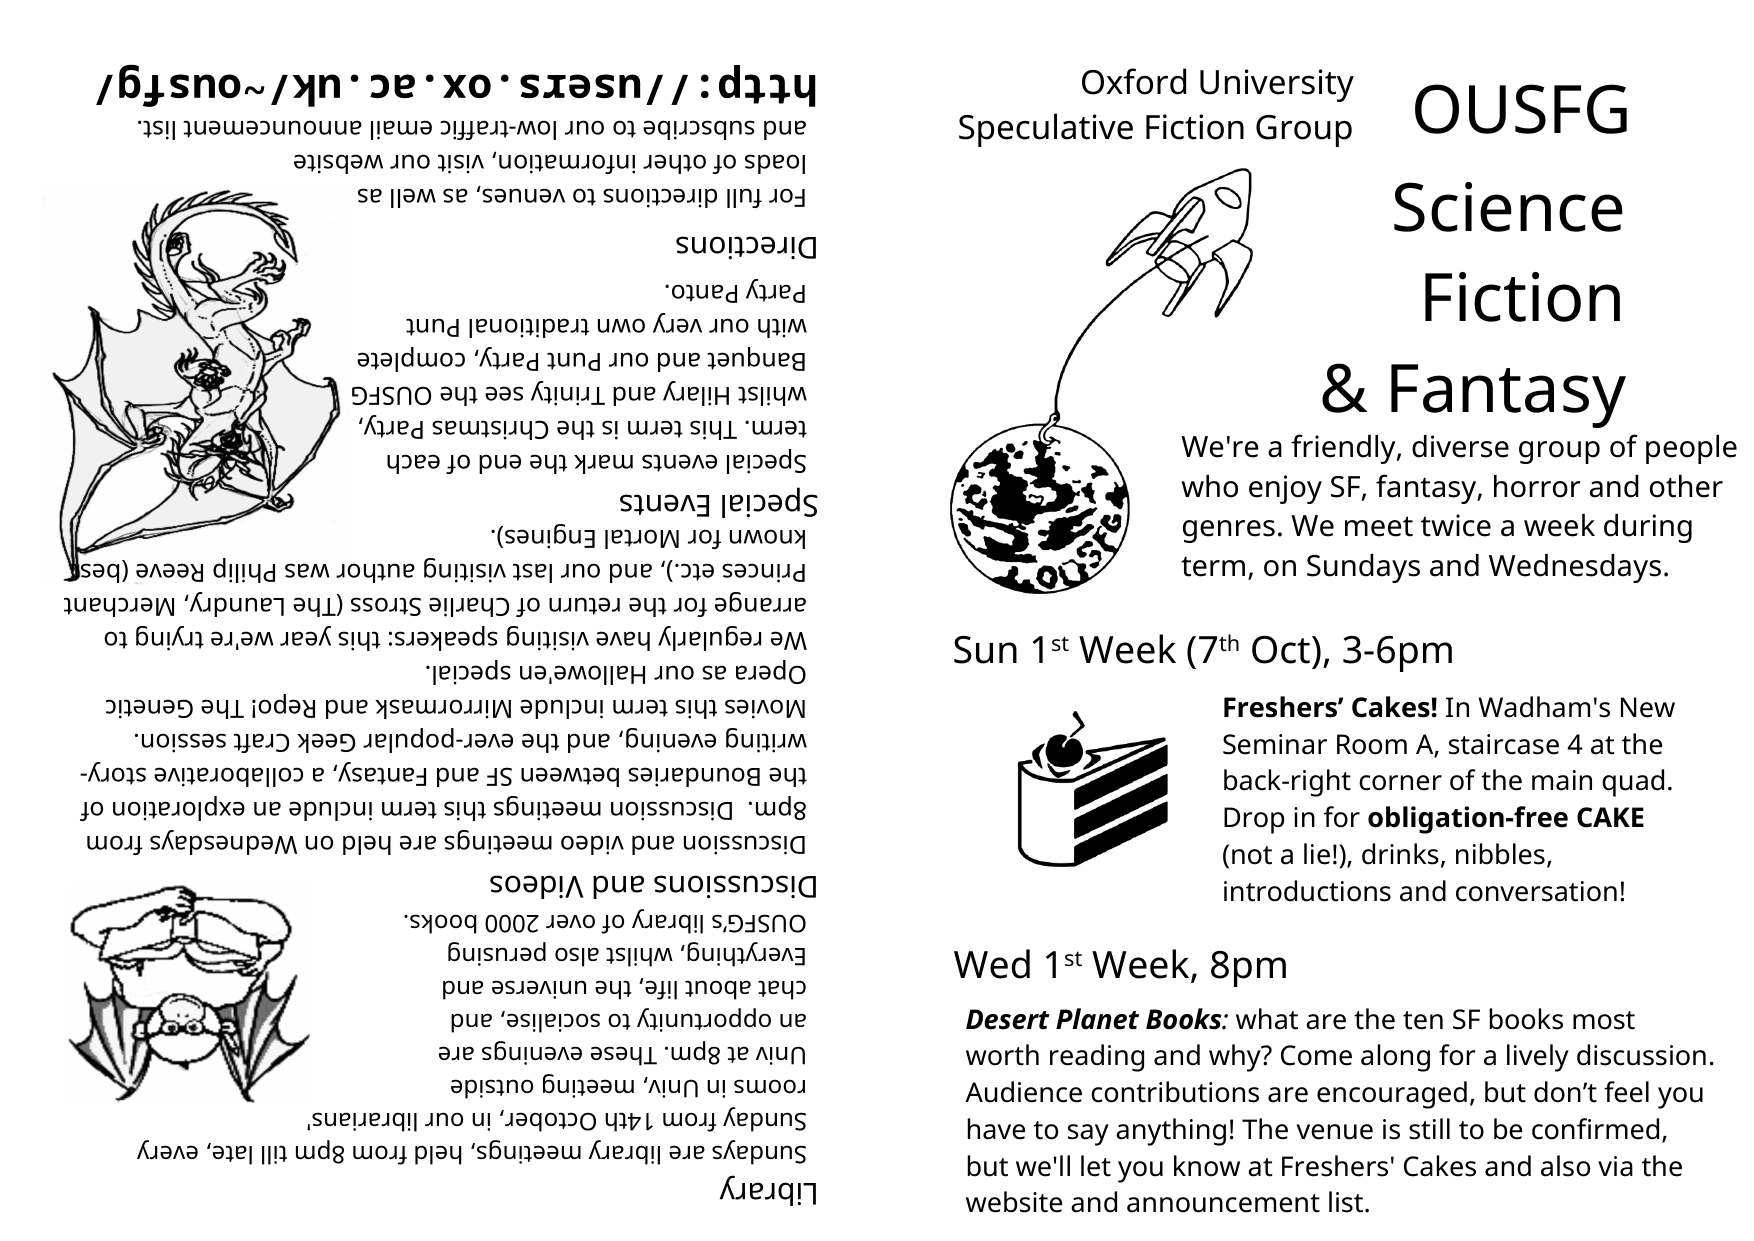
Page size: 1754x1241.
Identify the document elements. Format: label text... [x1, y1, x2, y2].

text_box OUSFG [1487, 54, 1673, 150]
text_box Library [674, 1128, 834, 1224]
text_box Wed 1st Week, 8pm [938, 930, 1360, 1005]
text_box Desert Planet Books: what are the ten SF books most worth reading and why? Come along for a lively discussion. Audience contributions are encouraged, but don’t feel you have to say anything! The venue is still to be confirmed, but we'll let you know at Freshers' Cakes and also via the website and announcement list. [950, 993, 1731, 1222]
text_box We're a friendly, diverse group of people who enjoy SF, fantasy, horror and other genres. We meet twice a week during term, on Sundays and Wednesdays. [1166, 418, 1754, 695]
text_box http://users.ox.ac.uk/~ousfg/ [17, 59, 833, 128]
picture [43, 224, 349, 510]
picture [923, 156, 1291, 607]
text_box Directions [621, 208, 834, 278]
text_box Science Fiction & Fantasy [1304, 152, 1706, 414]
text_box Freshers’ Cakes! In Wadham's New Seminar Room A, staircase 4 at the back-right corner of the main quad. Drop in for obligation-free CAKE (not a lie!), drinks, nibbles, introductions and conversation! [1207, 695, 1709, 944]
text_box Special events mark the end of each term. This term is the Christmas Party, whilst Hilary and Trinity see the OUSFG Banquet and our Punt Party, complete with our very own traditional Punt Party Panto. [329, 279, 822, 490]
text_box Sun 1st Week (7th Oct), 3-6pm [938, 616, 1596, 679]
text_box Sundays are library meetings, held from 8pm till late, every Sunday from 14th October, in our librarians' rooms in Univ, meeting outside Univ at 8pm. These evenings are an opportunity to socialise, and chat about life, the universe and Everything, whilst also perusing OUSFG’s library of over 2000 books. [63, 871, 822, 1180]
text_box For full directions to venues, as well as loads of other information, visit our website and subscribe to our low-traffic email announcement list. [43, 128, 822, 224]
text_box Discussions and Videos [385, 842, 834, 917]
text_box Oxford University Speculative Fiction Group [942, 51, 1487, 154]
text_box Discussion and video meetings are held on Wednesdays from 8pm. Discussion meetings this term include an exploration of the Boundaries between SF and Fantasy, a collaborative story-writing evening, and the ever-popular Geek Craft session. Movies this term include Mirrormask and Repo! The Genetic Opera as our Hallowe'en special. We regularly have visiting speakers: this year we're trying to arrange for the return of Charlie Stross (The Laundry, Merchant Princes etc.), and our last visiting author was Philip Reeve (best known for Mortal Engines). [43, 510, 822, 871]
text_box Special Events [545, 461, 834, 536]
picture [1016, 709, 1170, 869]
